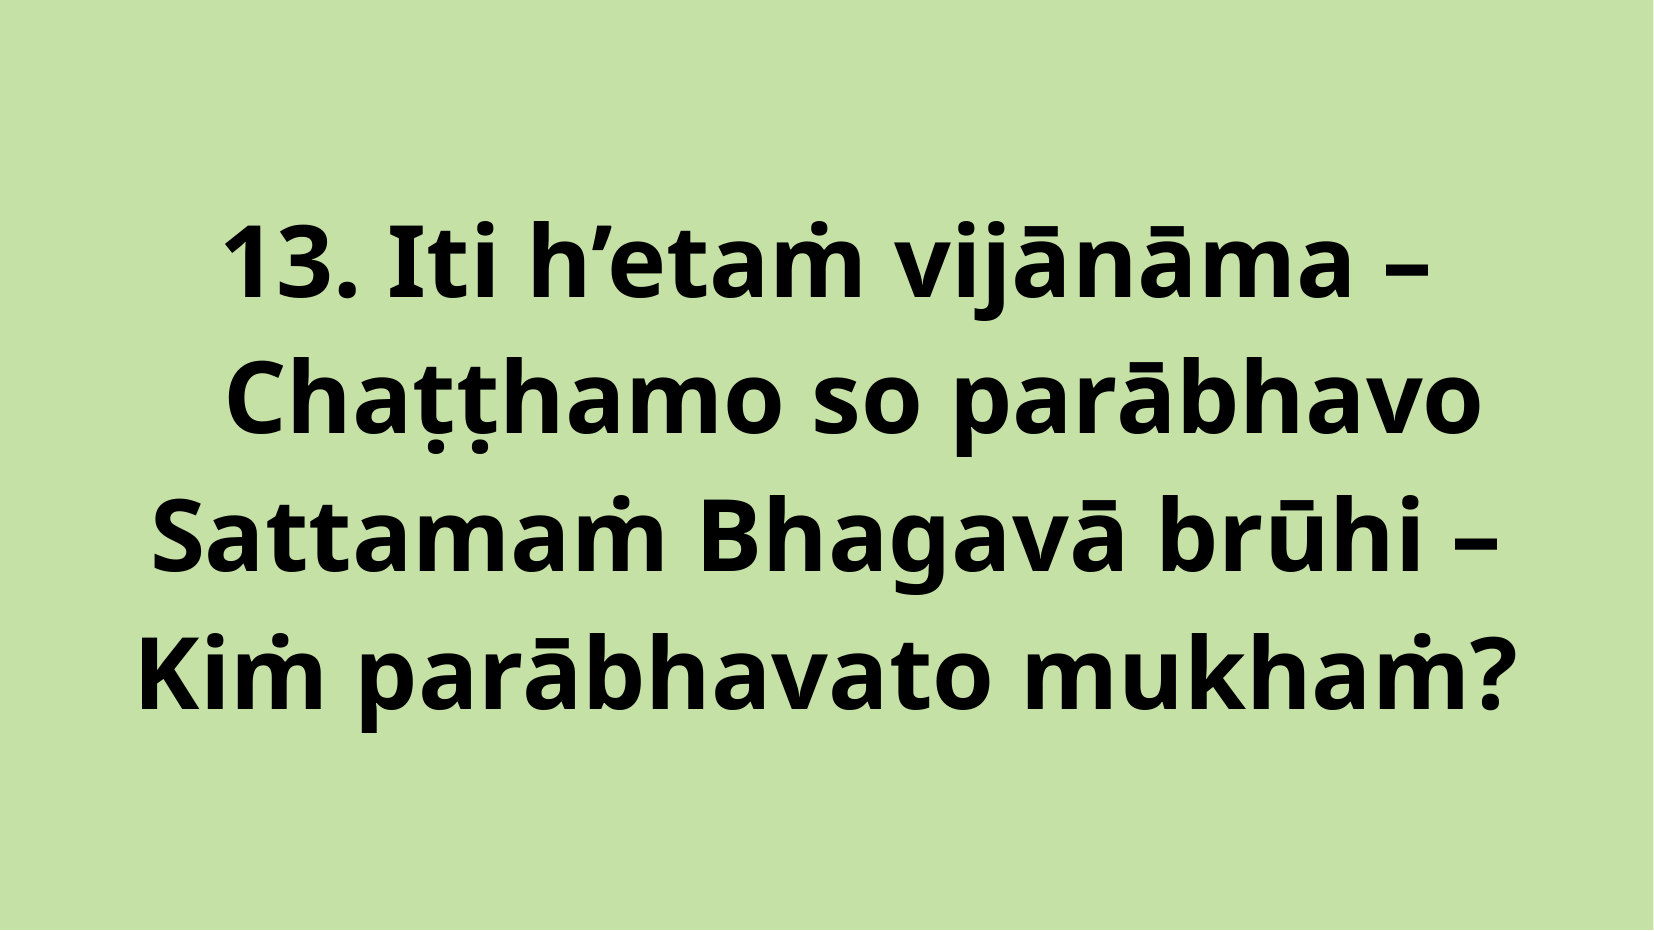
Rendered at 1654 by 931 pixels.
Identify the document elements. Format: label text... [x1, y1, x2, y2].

subtitle 13. Iti h’etaṁ vijānāma – Chaṭṭhamo so parābhavo Sattamaṁ Bhagavā brūhi – Kiṁ parābhavato mukhaṁ? [82, 0, 1571, 931]
